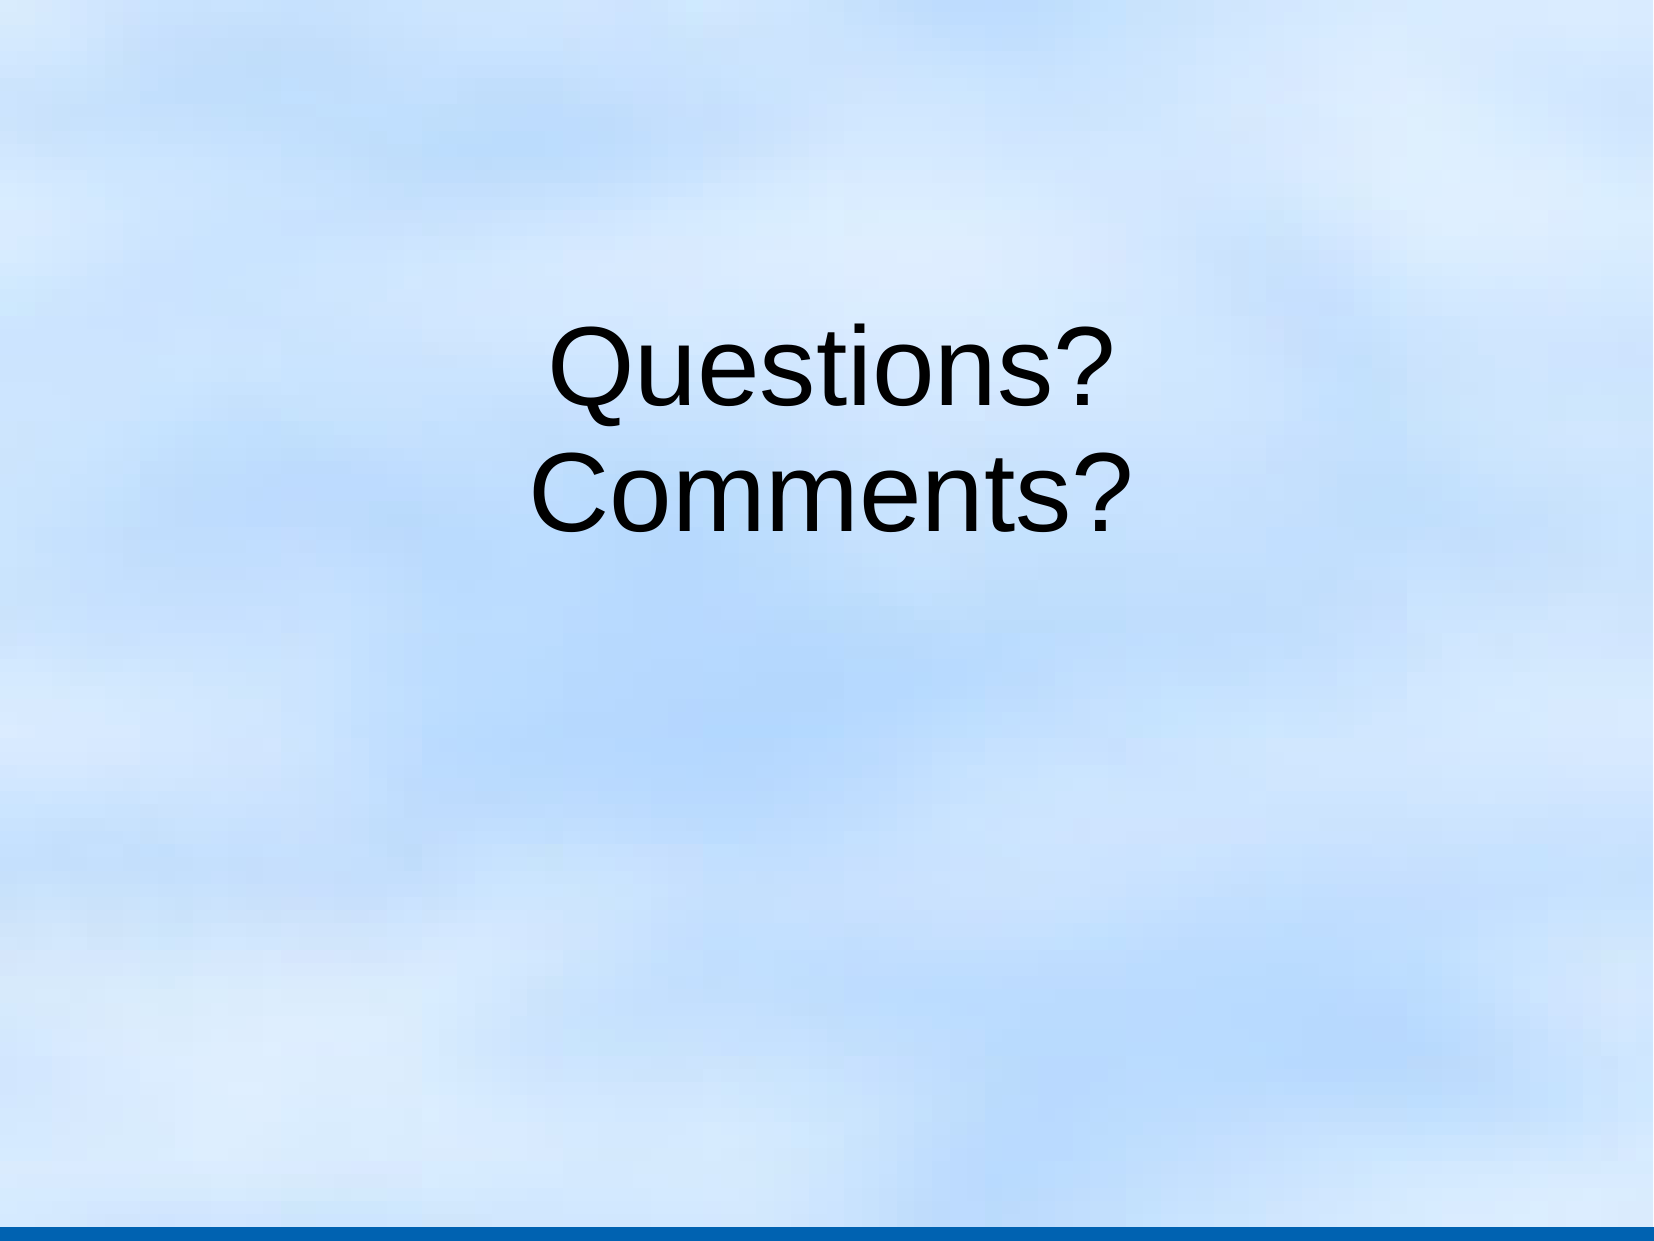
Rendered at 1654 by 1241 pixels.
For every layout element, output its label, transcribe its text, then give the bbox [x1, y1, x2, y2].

picture [0, 0, 1654, 1227]
title Questions? Comments? [125, 262, 1538, 597]
